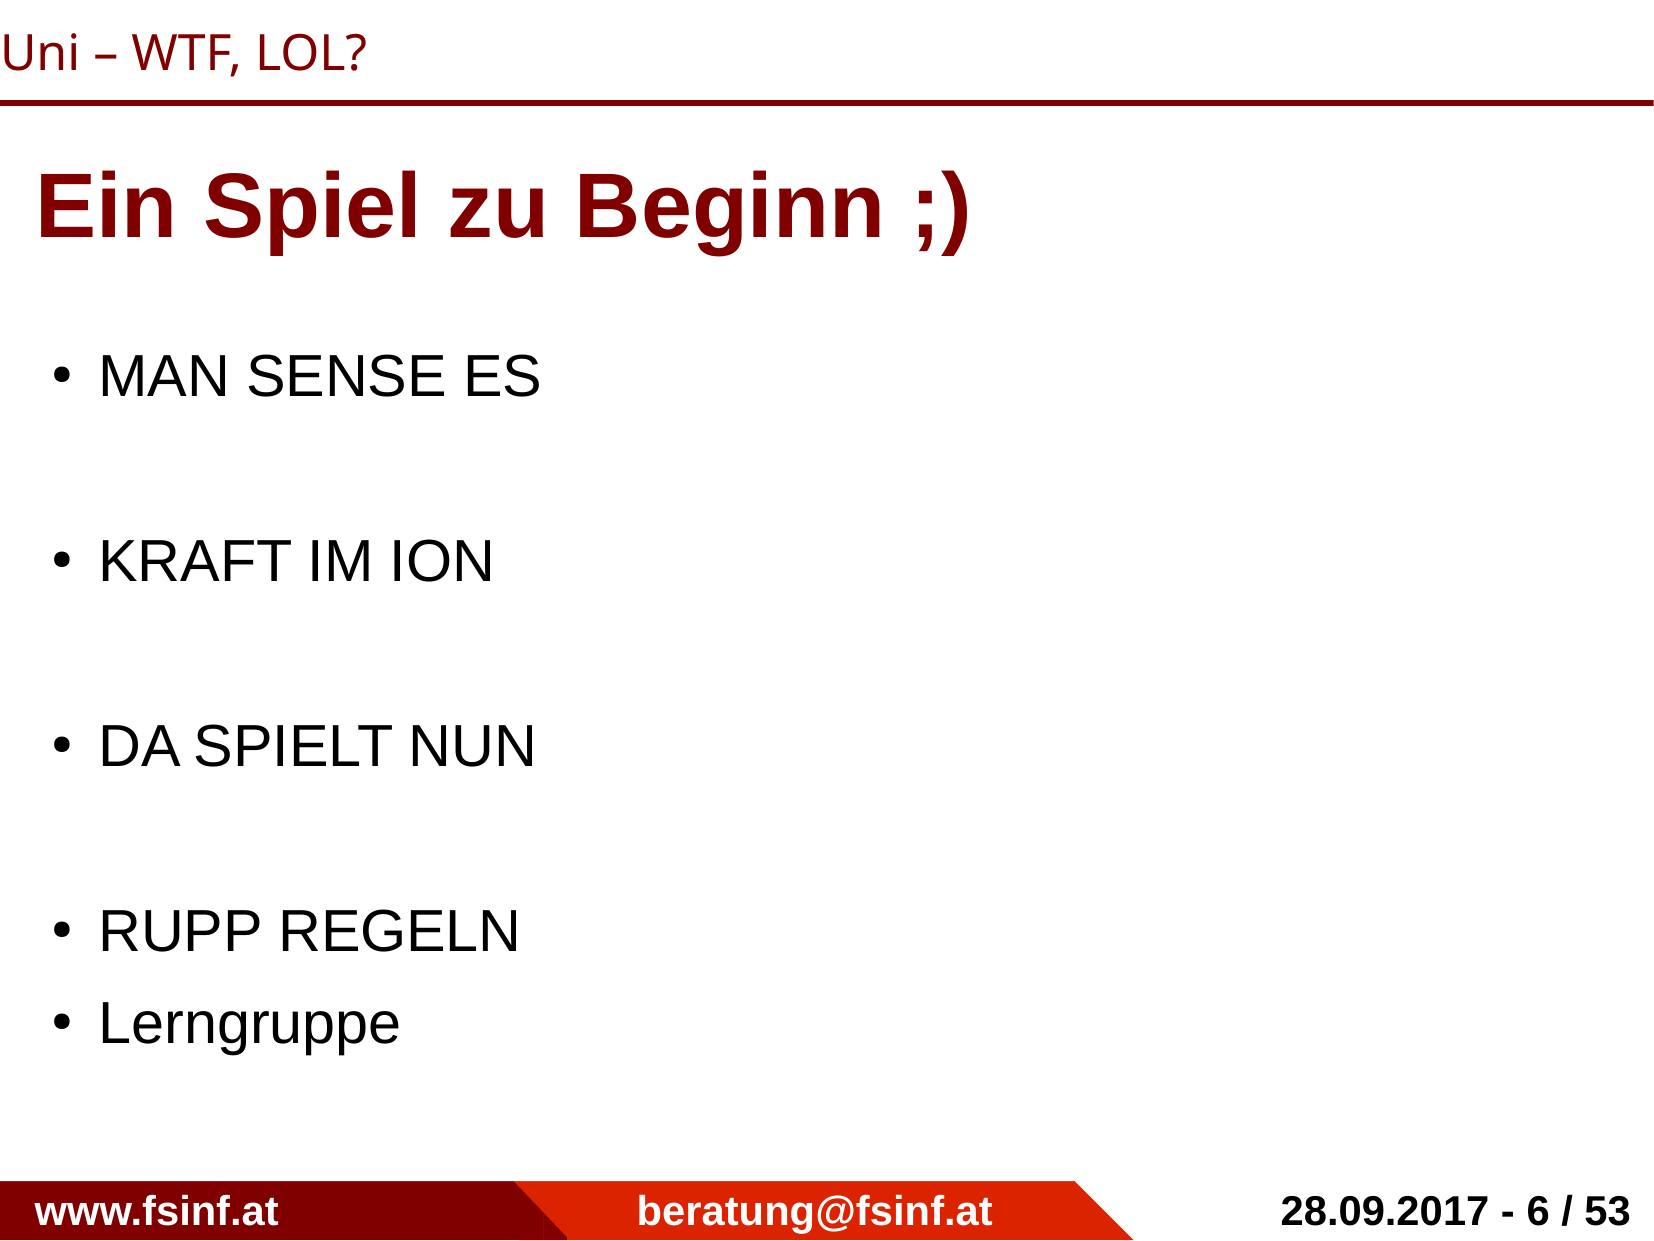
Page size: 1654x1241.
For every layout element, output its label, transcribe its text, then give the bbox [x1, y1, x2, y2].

title Ein Spiel zu Beginn ;) [35, 102, 1619, 310]
list MAN SENSE ES KRAFT IM ION DA SPIELT NUN RUPP REGELN Lerngruppe [35, 342, 1571, 1062]
